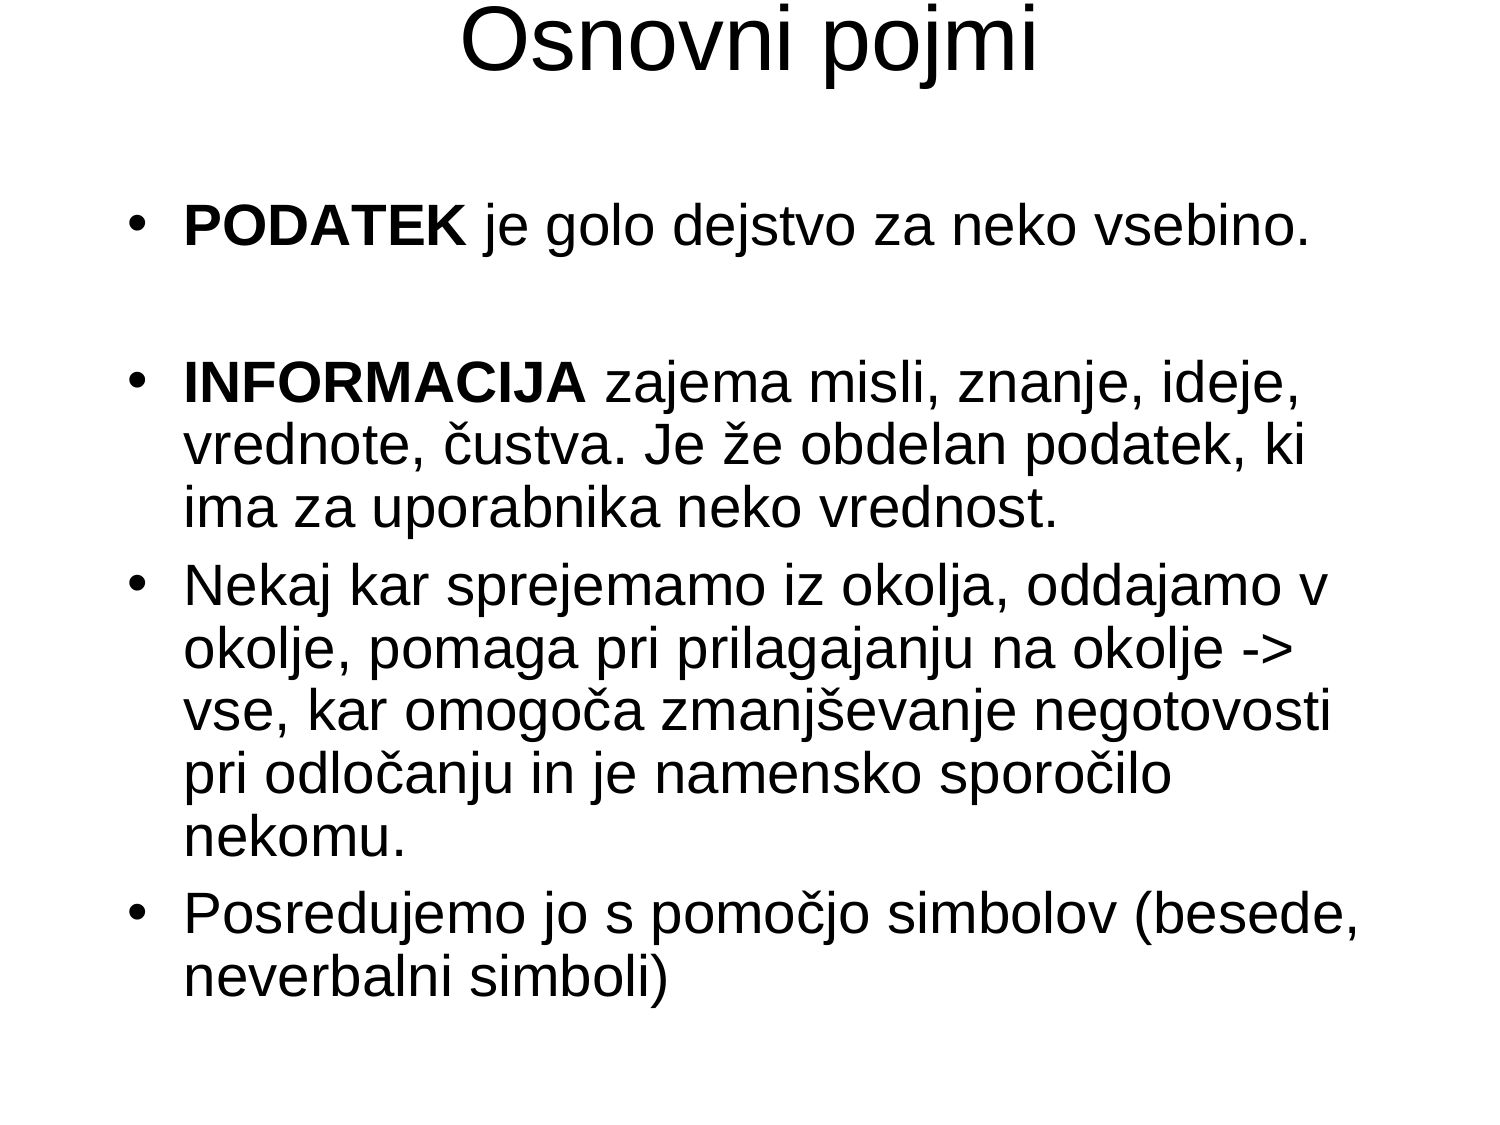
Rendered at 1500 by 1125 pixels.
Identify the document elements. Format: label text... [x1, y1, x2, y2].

list PODATEK je golo dejstvo za neko vsebino. INFORMACIJA zajema misli, znanje, ideje, vrednote, čustva. Je že obdelan podatek, ki ima za uporabnika neko vrednost. Nekaj kar sprejemamo iz okolja, oddajamo v okolje, pomaga pri prilagajanju na okolje -> vse, kar omogoča zmanjševanje negotovosti pri odločanju in je namensko sporočilo nekomu. Posredujemo jo s pomočjo simbolov (besede, neverbalni simboli) [112, 207, 1388, 1019]
title Osnovni pojmi [75, 0, 1426, 207]
